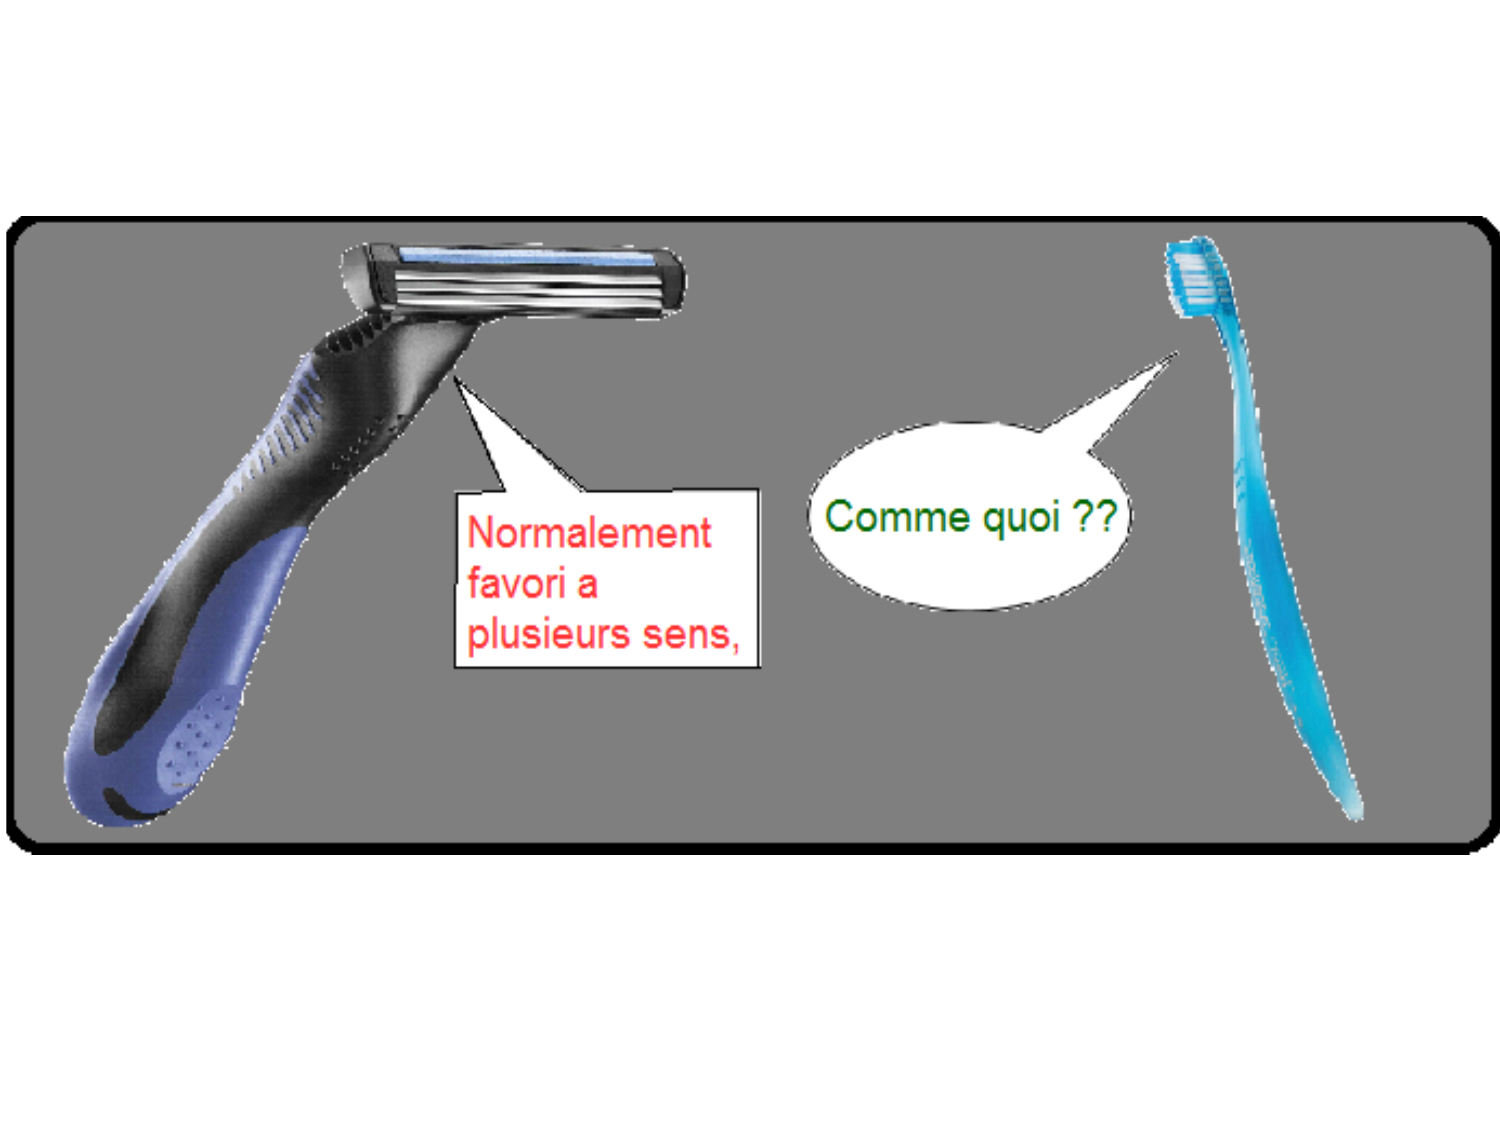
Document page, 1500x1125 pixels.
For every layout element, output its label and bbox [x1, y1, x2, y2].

chart [6, 216, 1500, 855]
